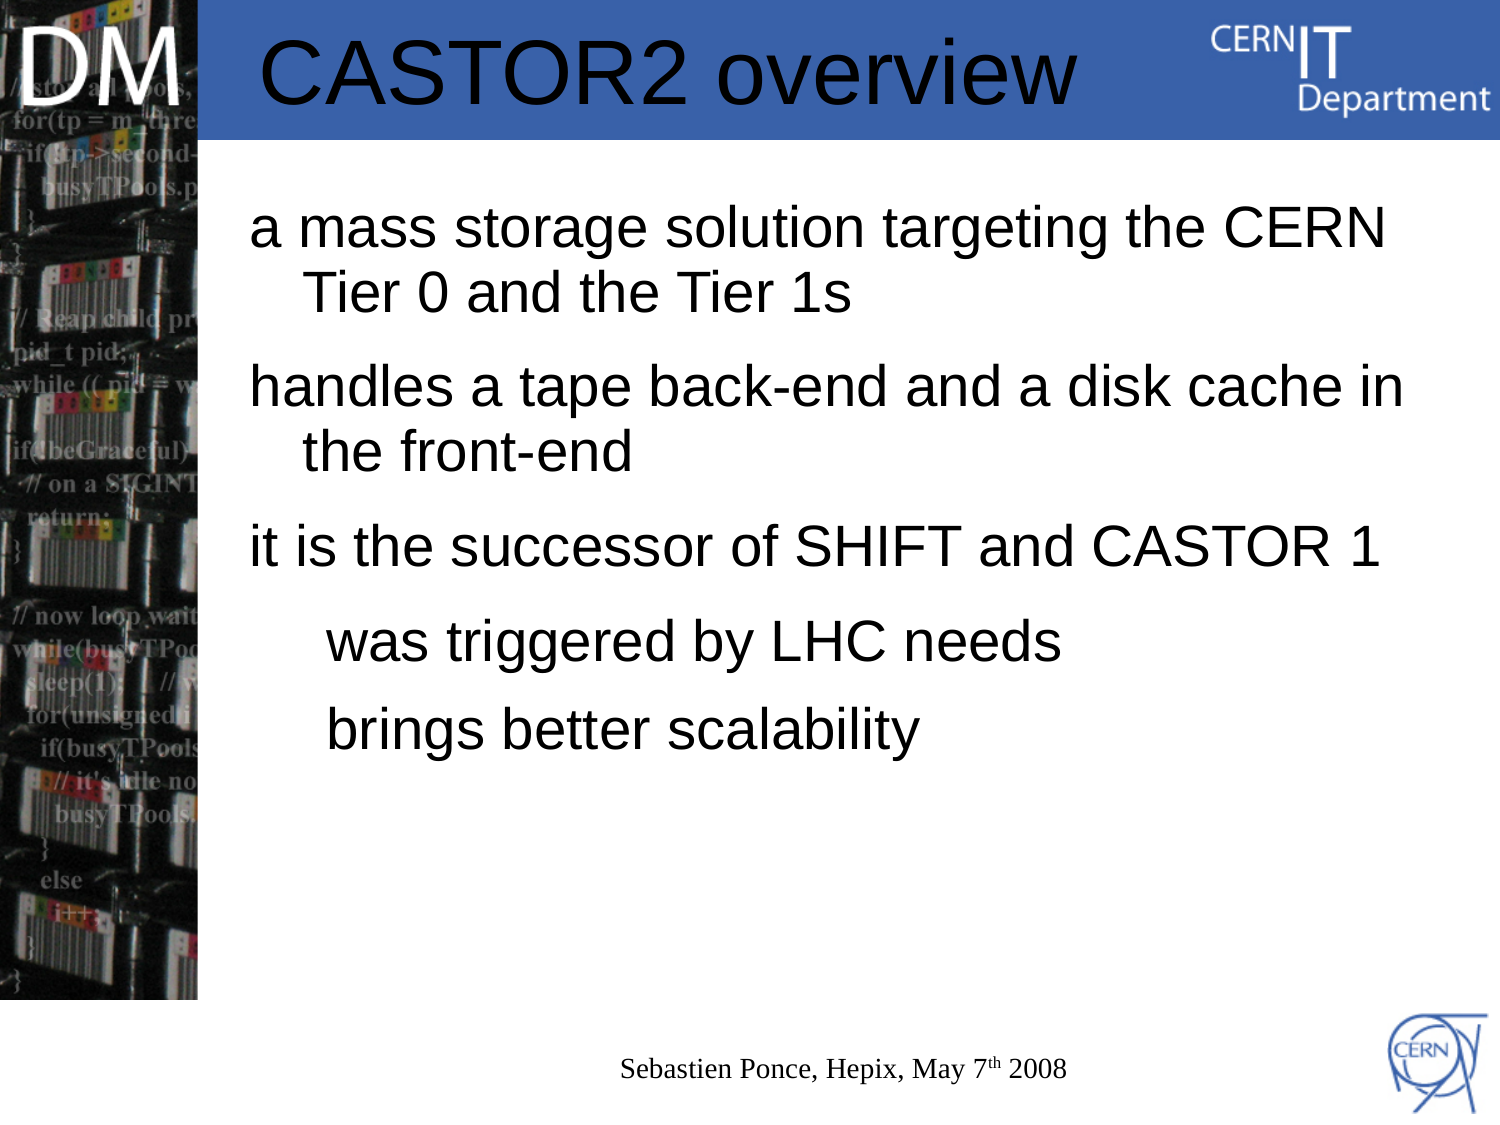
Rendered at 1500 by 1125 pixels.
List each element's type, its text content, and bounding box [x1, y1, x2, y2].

list a mass storage solution targeting the CERN Tier 0 and the Tier 1s handles a tape back-end and a disk cache in the front-end it is the successor of SHIFT and CASTOR 1 was triggered by LHC needs brings better scalability [217, 179, 1463, 1058]
title CASTOR2 overview [212, 0, 1125, 138]
picture [1387, 1012, 1489, 1114]
picture [198, 0, 1500, 140]
